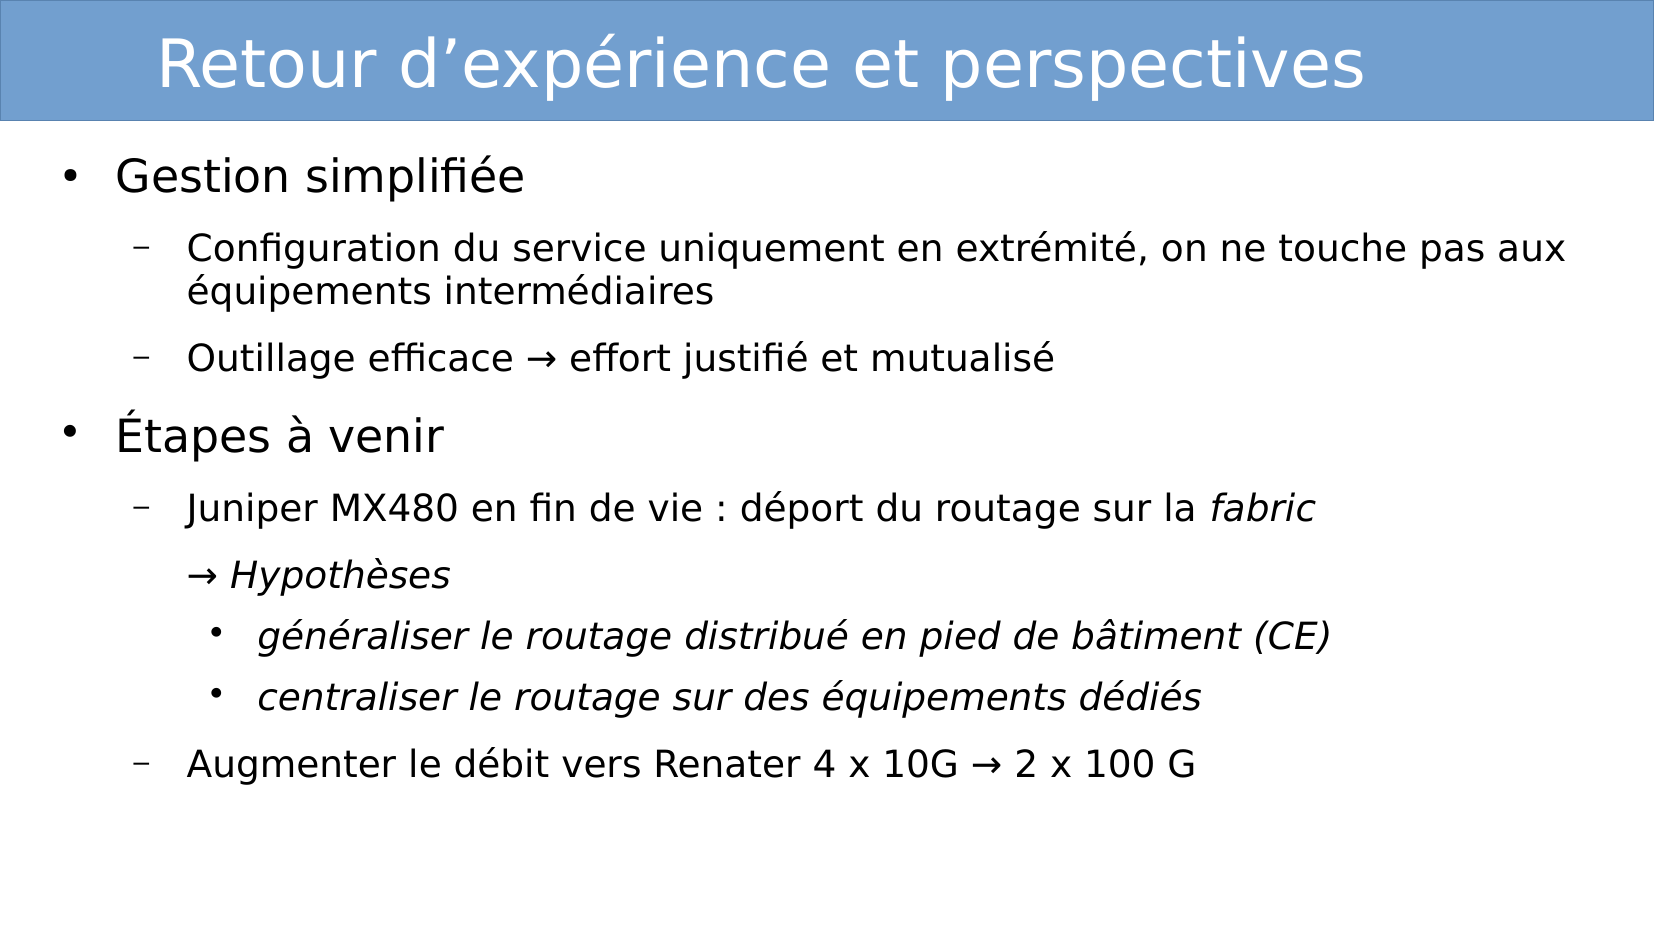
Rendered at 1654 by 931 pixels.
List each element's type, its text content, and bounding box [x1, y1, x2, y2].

list Gestion simplifiée Configuration du service uniquement en extrémité, on ne touche pas aux équipements intermédiaires Outillage efficace → effort justifié et mutualisé Étapes à venir Juniper MX480 en fin de vie : déport du routage sur la fabric → Hypothèses généraliser le routage distribué en pied de bâtiment (CE) centraliser le routage sur des équipements dédiés Augmenter le débit vers Renater 4 x 10G → 2 x 100 G [44, 149, 1620, 835]
title Retour d’expérience et perspectives [17, 11, 1506, 117]
